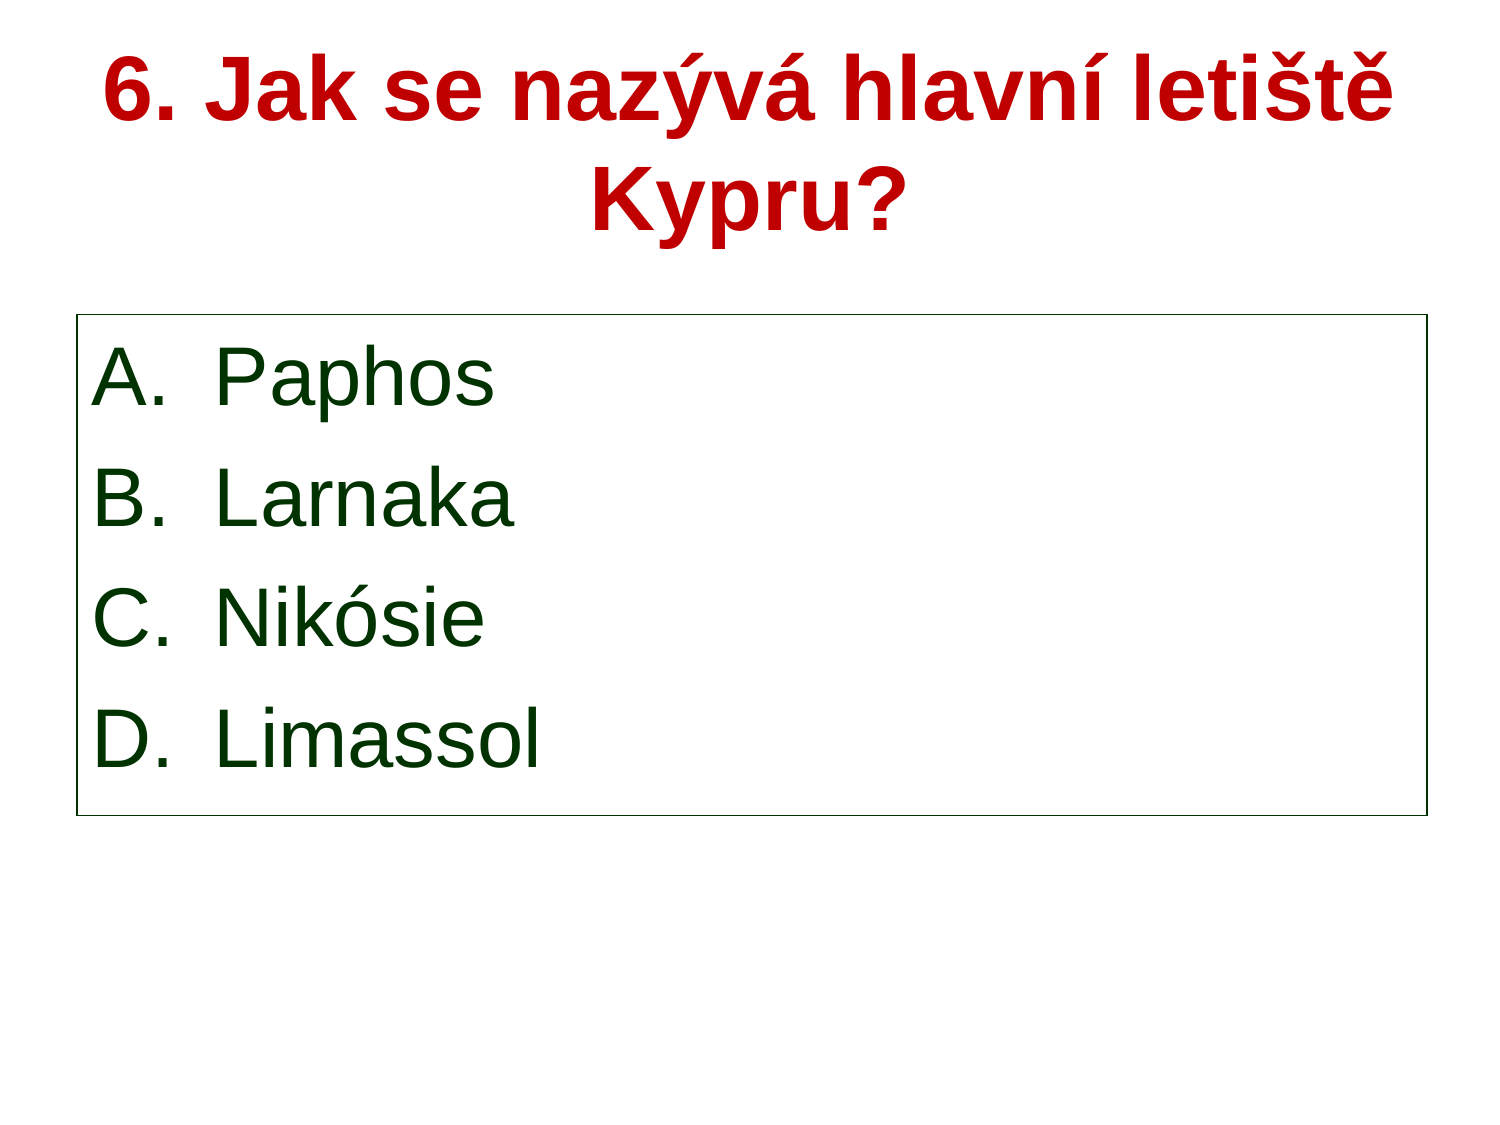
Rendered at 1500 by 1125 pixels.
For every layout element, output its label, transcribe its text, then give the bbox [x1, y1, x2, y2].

title 6. Jak se nazývá hlavní letiště Kypru? [75, 21, 1426, 257]
list Paphos Larnaka Nikósie Limassol [76, 314, 1427, 816]
